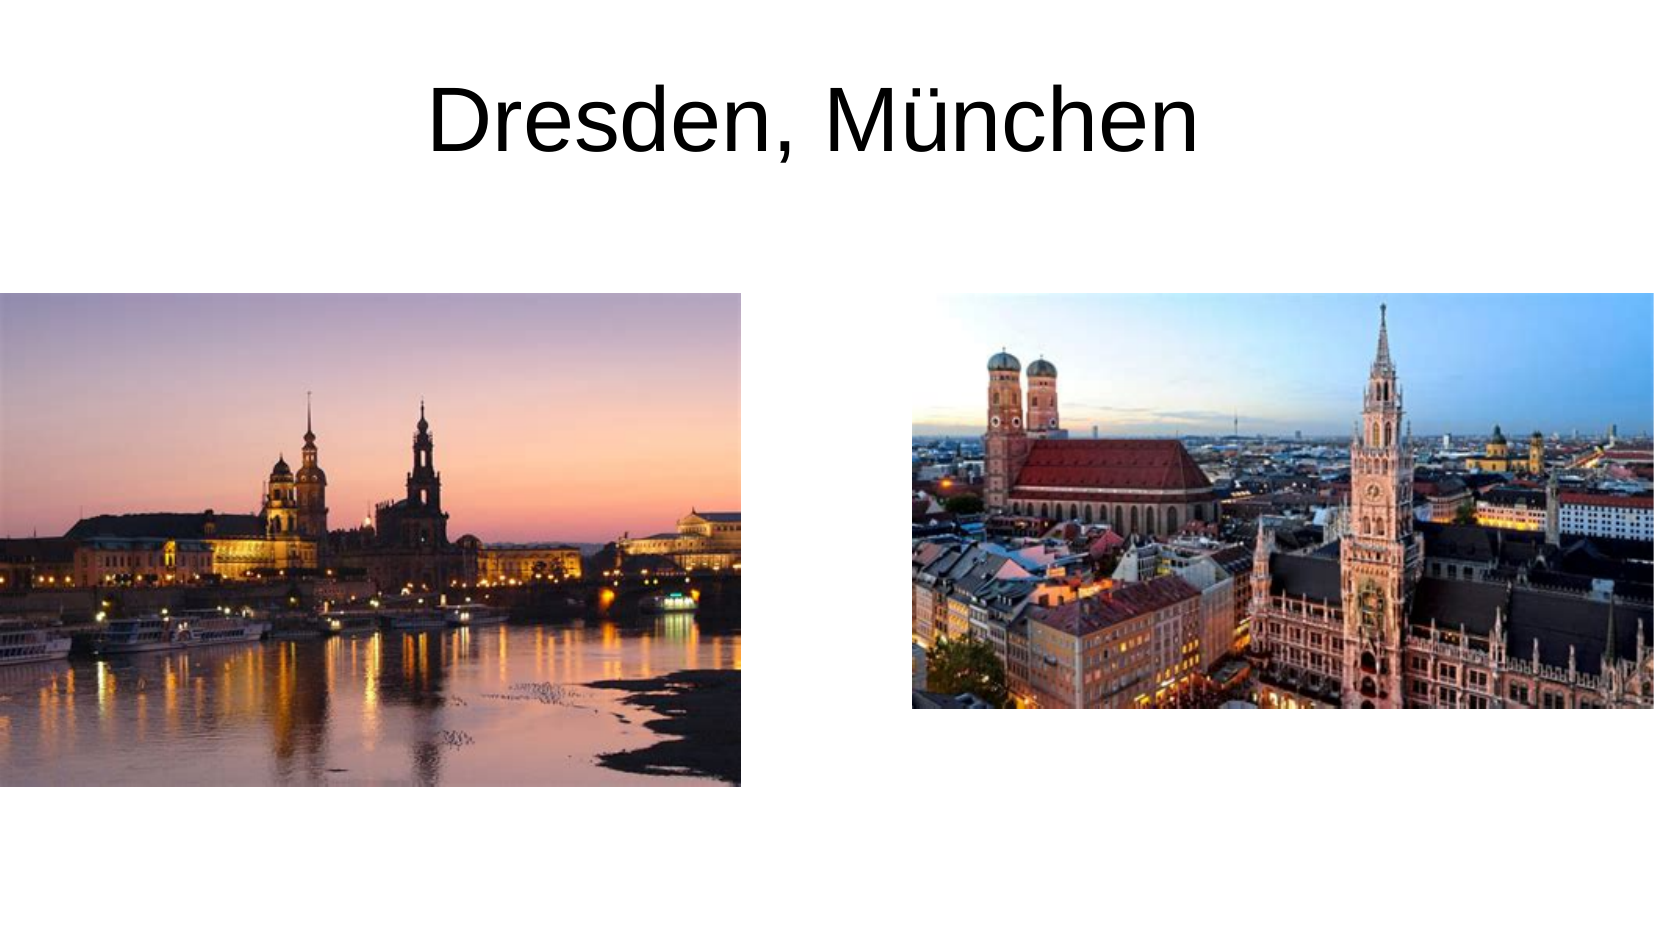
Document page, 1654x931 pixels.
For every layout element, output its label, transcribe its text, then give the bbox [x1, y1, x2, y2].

picture [0, 293, 741, 787]
picture [912, 293, 1654, 709]
title Dresden, München [82, 37, 1571, 193]
